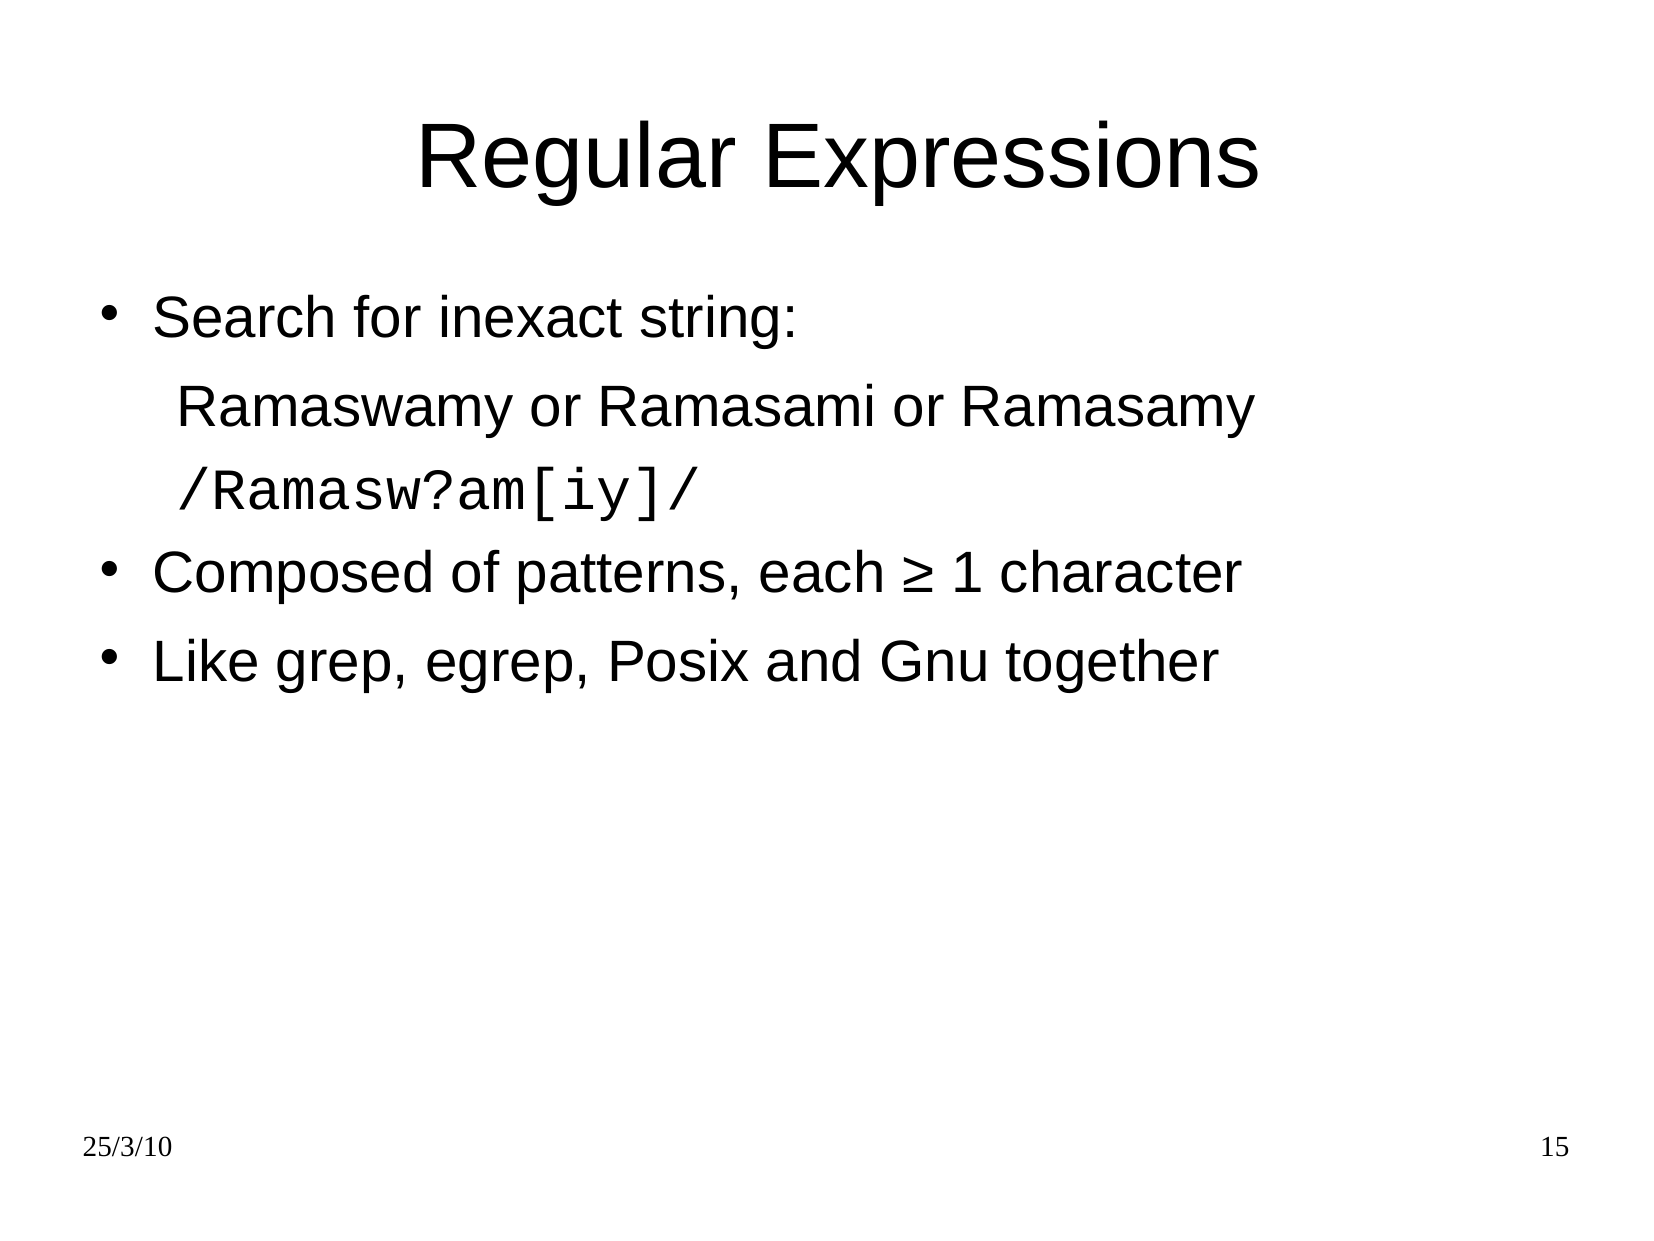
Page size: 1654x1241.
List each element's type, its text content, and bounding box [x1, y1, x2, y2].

title Regular Expressions [82, 56, 1571, 250]
list Search for inexact string: Ramaswamy or Ramasami or Ramasamy /Ramasw?am[iy]/ Composed of patterns, each ≥ 1 character Like grep, egrep, Posix and Gnu together [82, 290, 1571, 1095]
